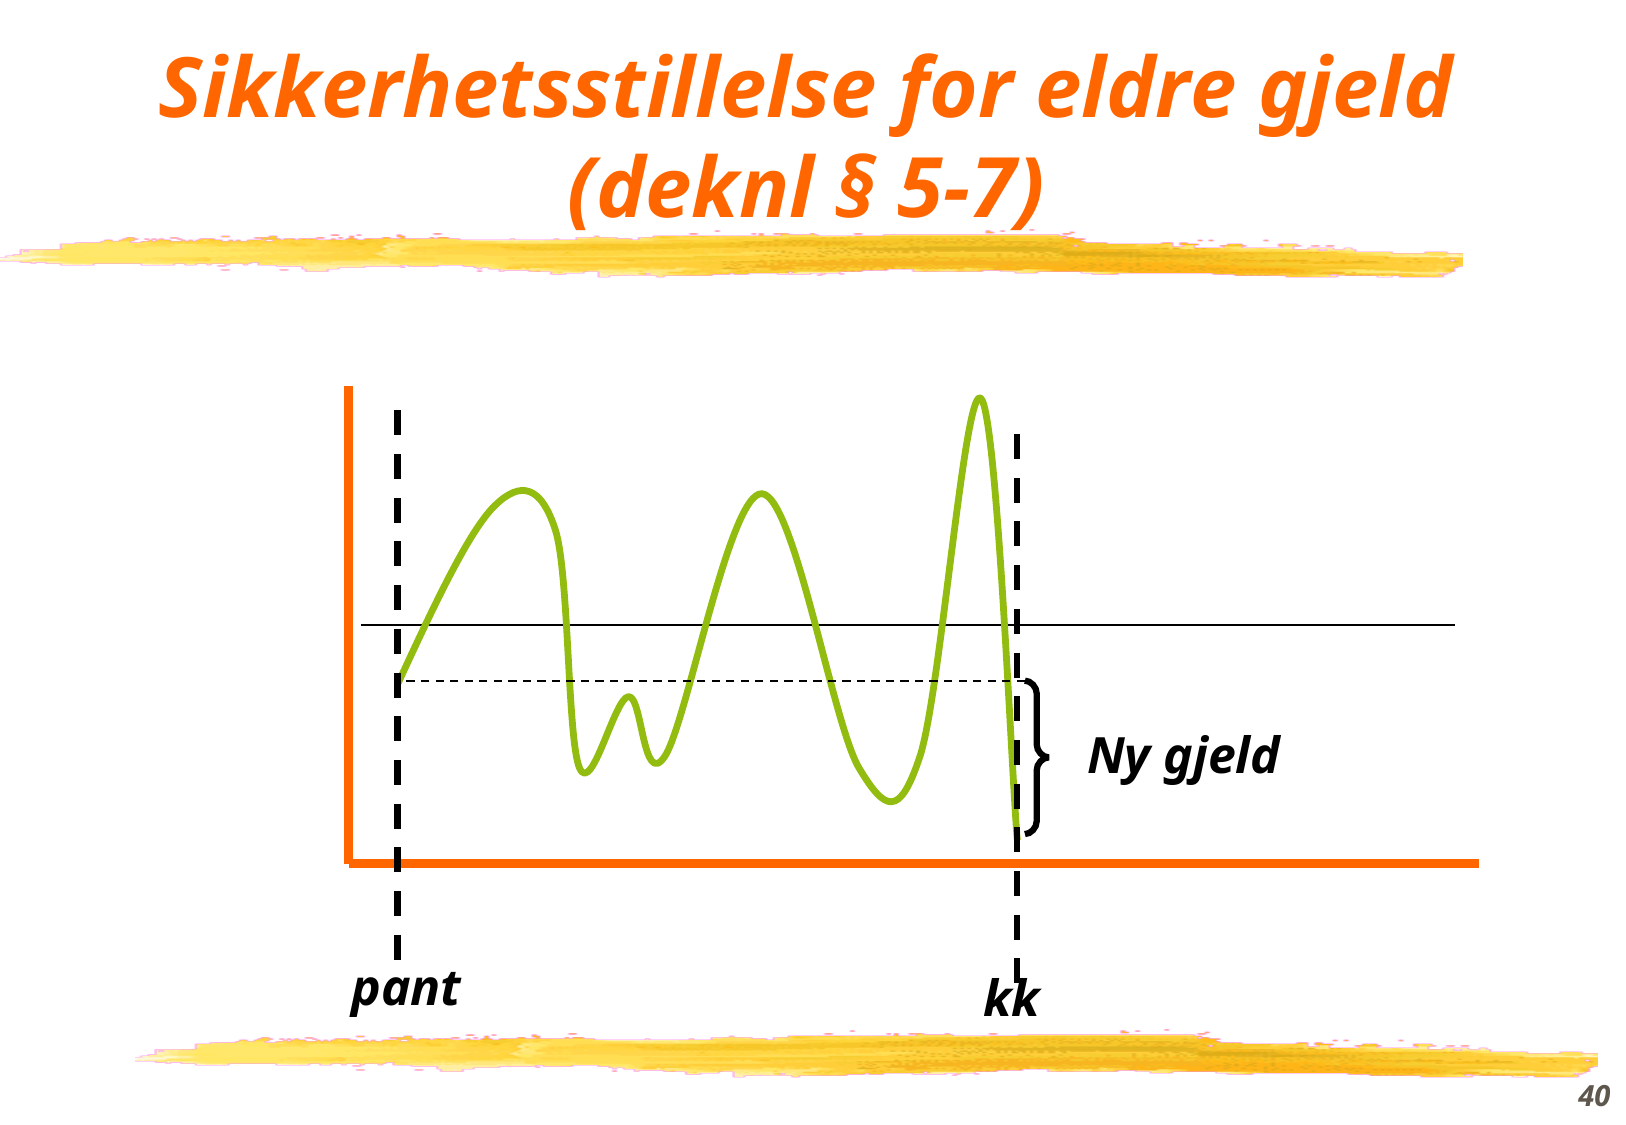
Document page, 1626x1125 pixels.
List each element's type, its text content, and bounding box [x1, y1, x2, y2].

title Sikkerhetsstillelse for eldre gjeld (deknl § 5-7) [115, 27, 1497, 243]
text_box <number> [1516, 1050, 1626, 1125]
picture [0, 224, 1463, 288]
text_box pant [336, 947, 556, 1023]
picture [135, 1024, 1598, 1088]
text_box Ny gjeld [1072, 716, 1356, 792]
text_box kk [968, 959, 1188, 1035]
text_box [44, 290, 1625, 1020]
